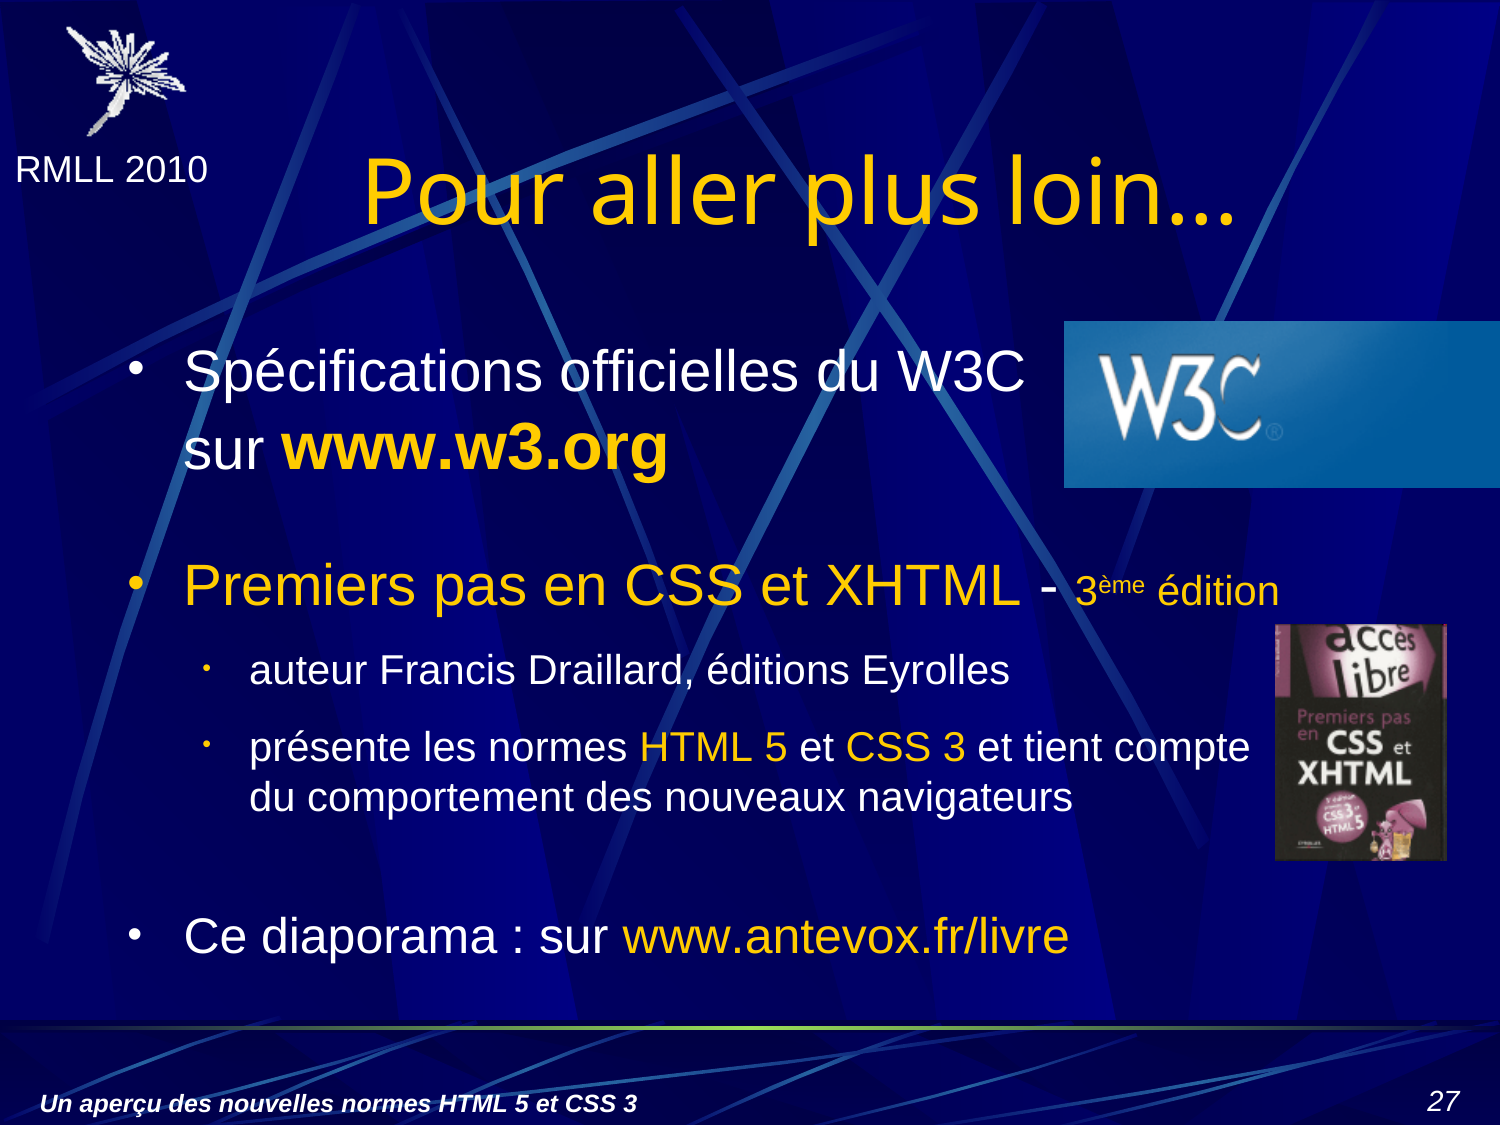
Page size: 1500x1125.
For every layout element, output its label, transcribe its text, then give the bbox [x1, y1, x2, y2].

picture [62, 24, 188, 138]
picture [1064, 321, 1500, 488]
list Spécifications officielles du W3C sur www.w3.org Premiers pas en CSS et XHTML - 3ème édition auteur Francis Draillard, éditions Eyrolles présente les normes HTML 5 et CSS 3 et tient compte du comportement des nouveaux navigateurs Ce diaporama : sur www.antevox.fr/livre [112, 324, 1476, 1001]
title Pour aller plus loin... [224, 87, 1375, 288]
picture [1275, 624, 1447, 861]
